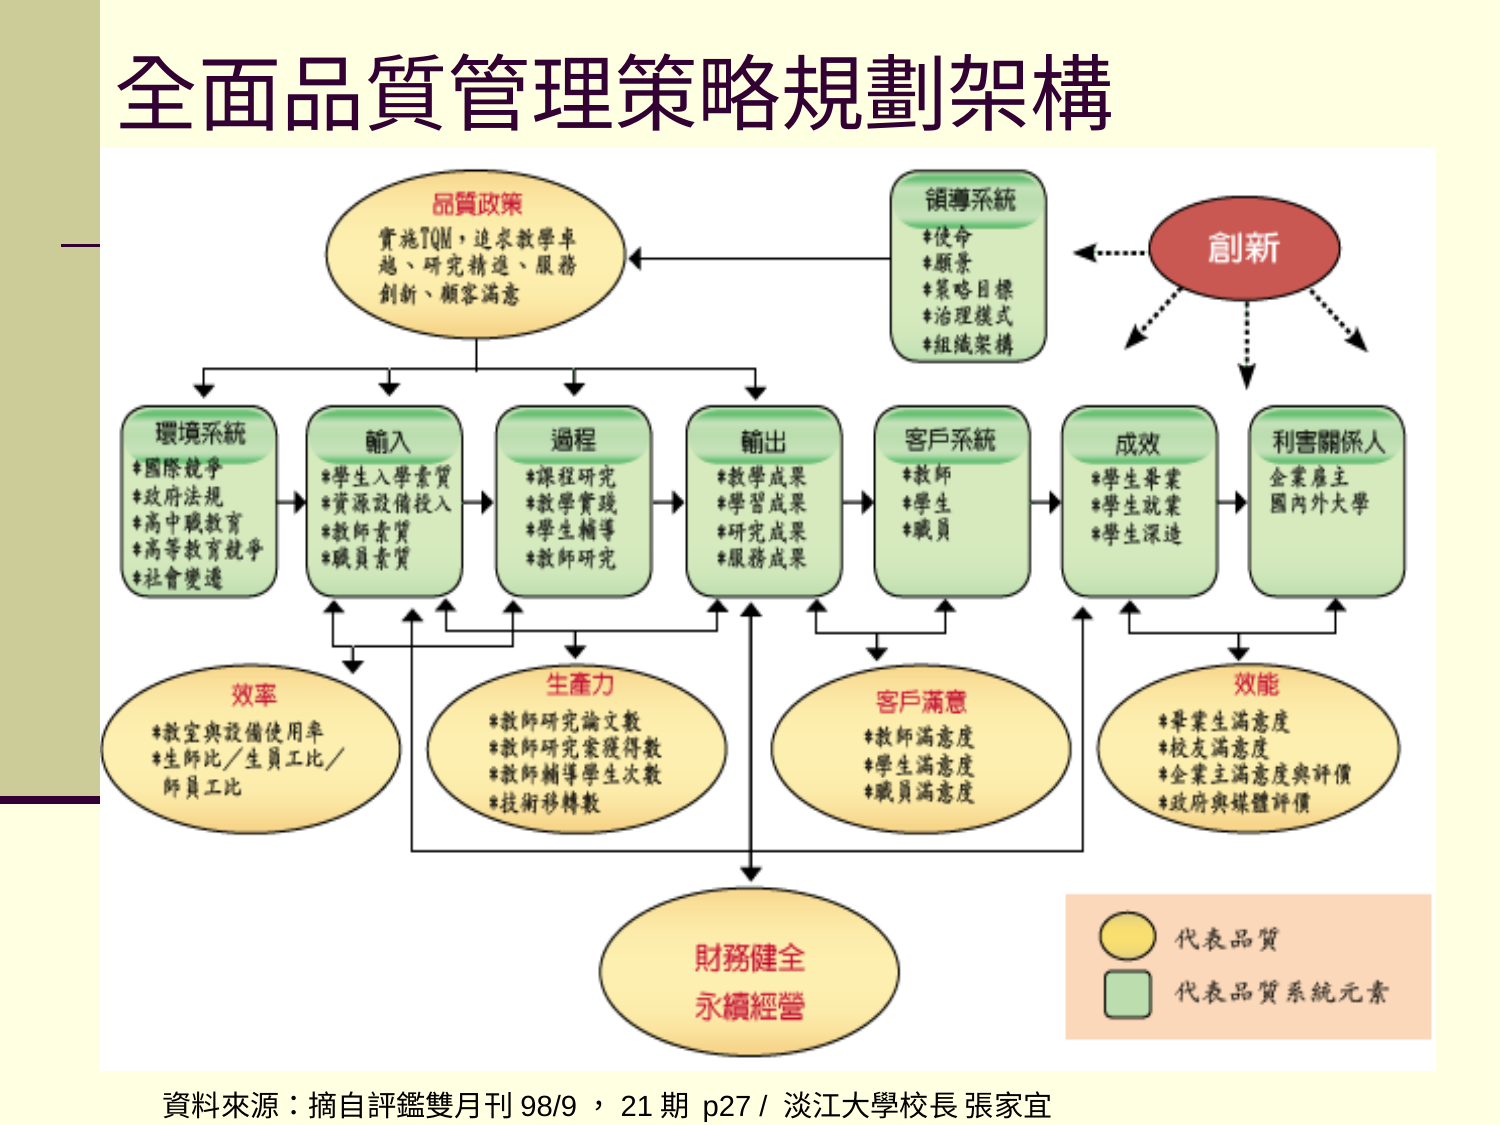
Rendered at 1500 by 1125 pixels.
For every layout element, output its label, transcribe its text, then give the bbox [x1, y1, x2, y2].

title 全面品質管理策略規劃架構 [100, 33, 1376, 148]
picture [100, 148, 1436, 1071]
text_box 資料來源：摘自評鑑雙月刊98/9，21期 p27 / 淡江大學校長 張家宜 [147, 1079, 1199, 1125]
